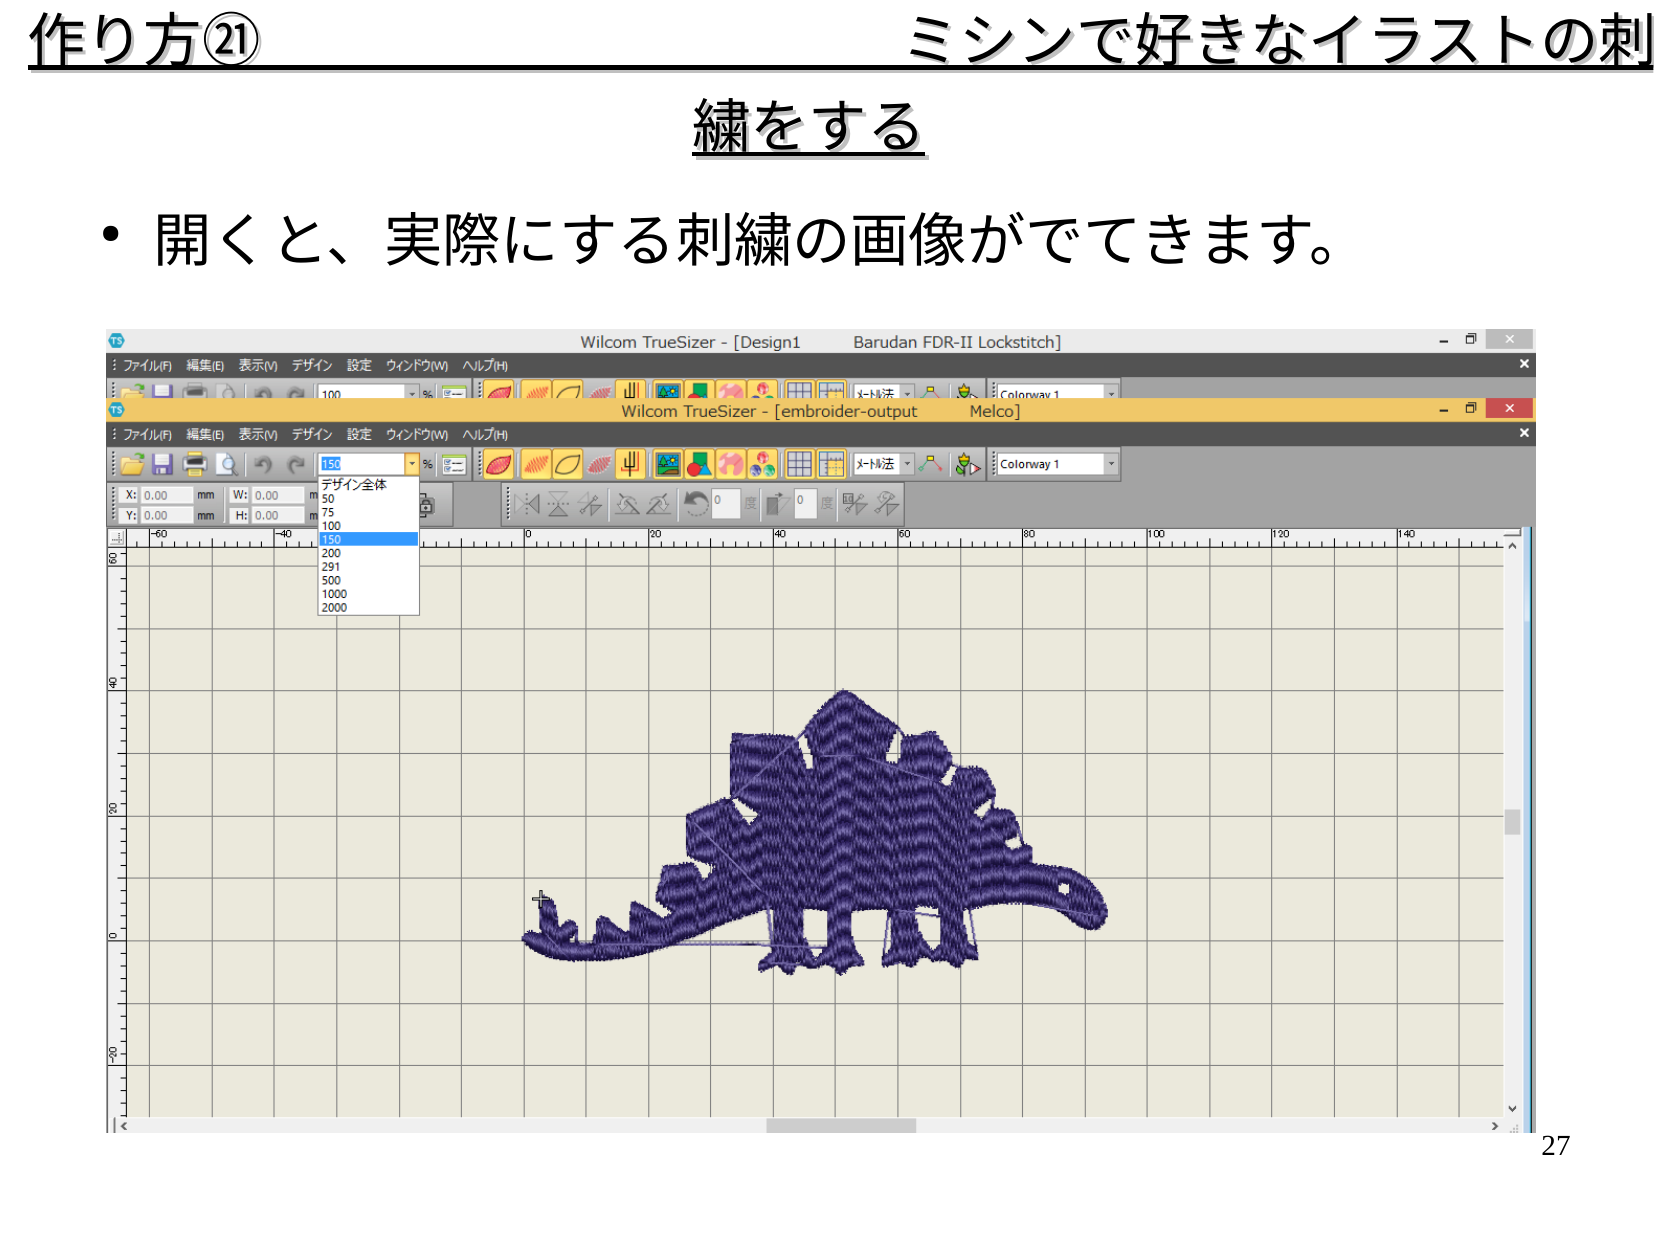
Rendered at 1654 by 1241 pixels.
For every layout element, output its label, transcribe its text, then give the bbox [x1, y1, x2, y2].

picture [106, 329, 1536, 1133]
list 開くと、実際にする刺繍の画像がでてきます。 [82, 193, 1571, 913]
title 作り方㉑ ミシンで好きなイラストの刺繍をする [0, 0, 1654, 178]
